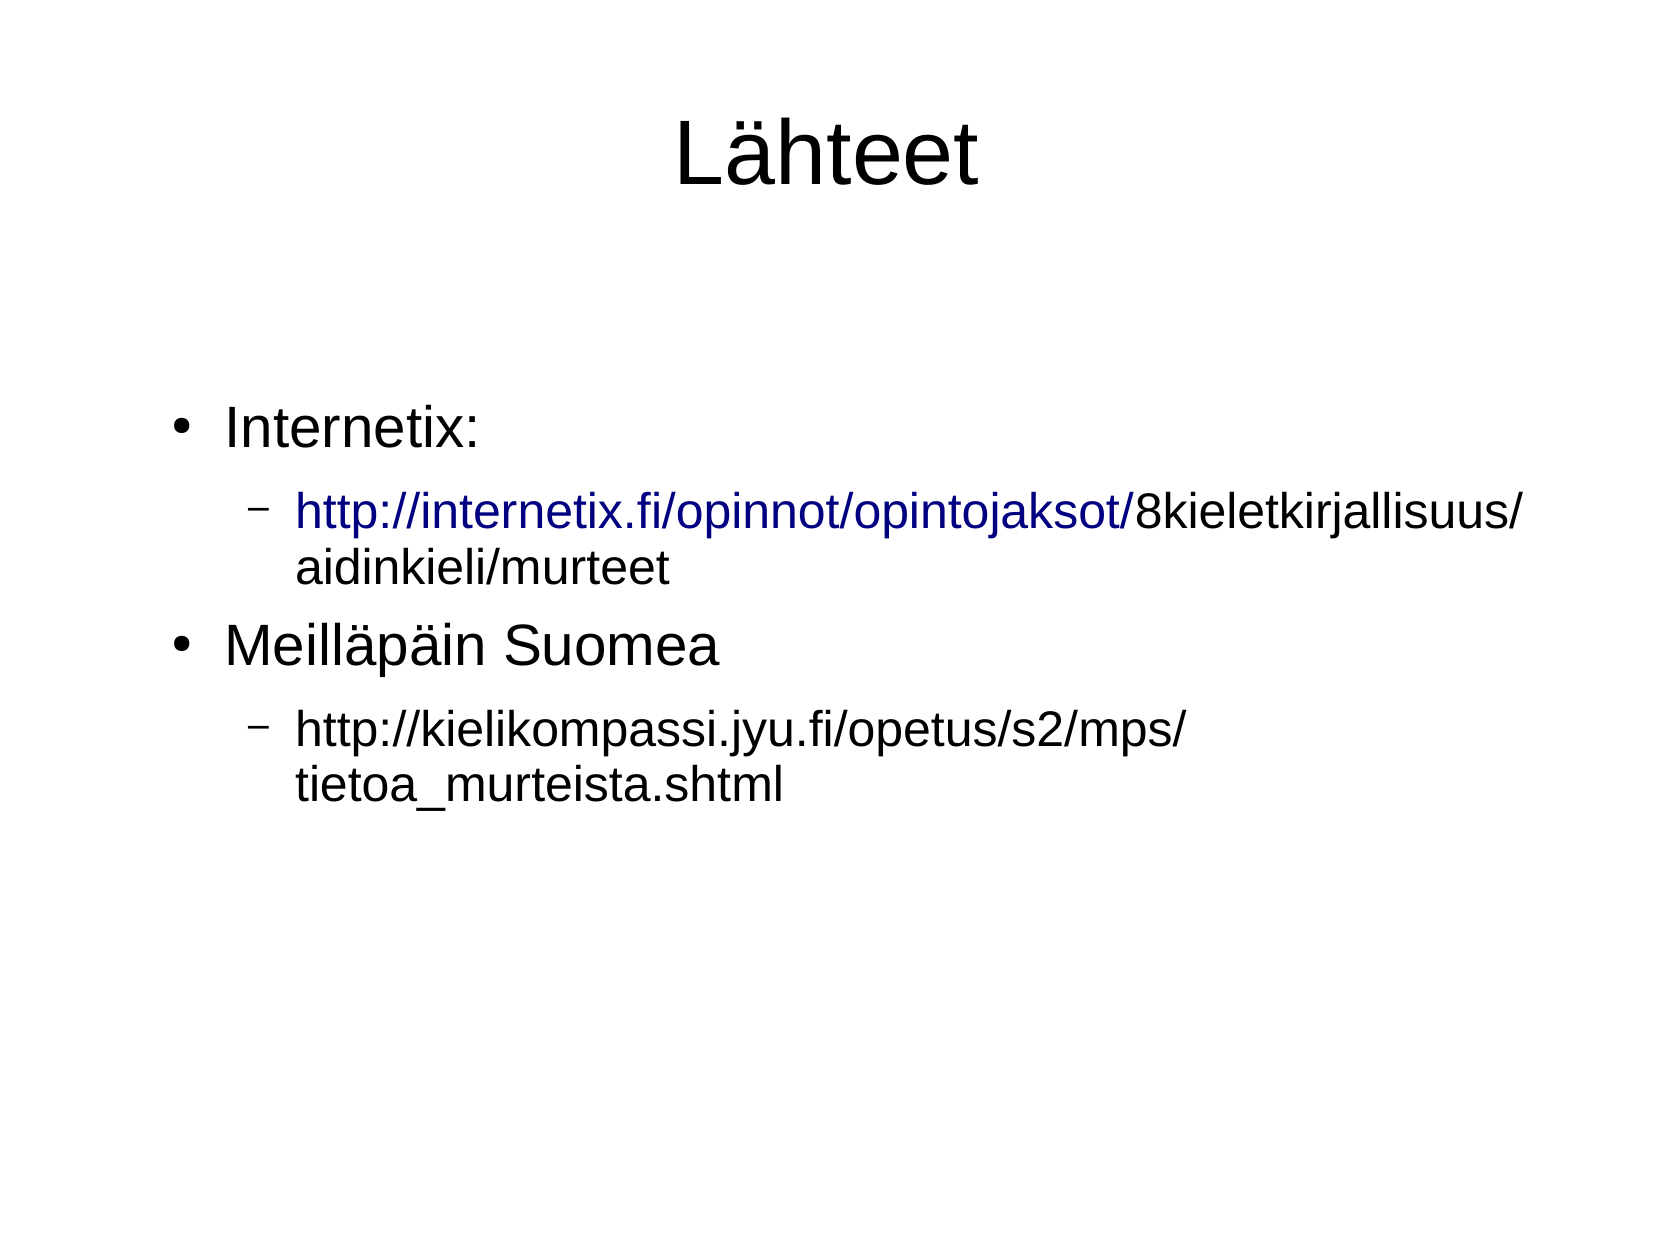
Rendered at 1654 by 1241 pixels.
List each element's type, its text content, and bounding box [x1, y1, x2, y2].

list Internetix: http://internetix.fi/opinnot/opintojaksot/8kieletkirjallisuus/aidinkieli/murteet Meilläpäin Suomea http://kielikompassi.jyu.fi/opetus/s2/mps/tietoa_murteista.shtml [82, 290, 1571, 1094]
title Lähteet [82, 56, 1571, 250]
